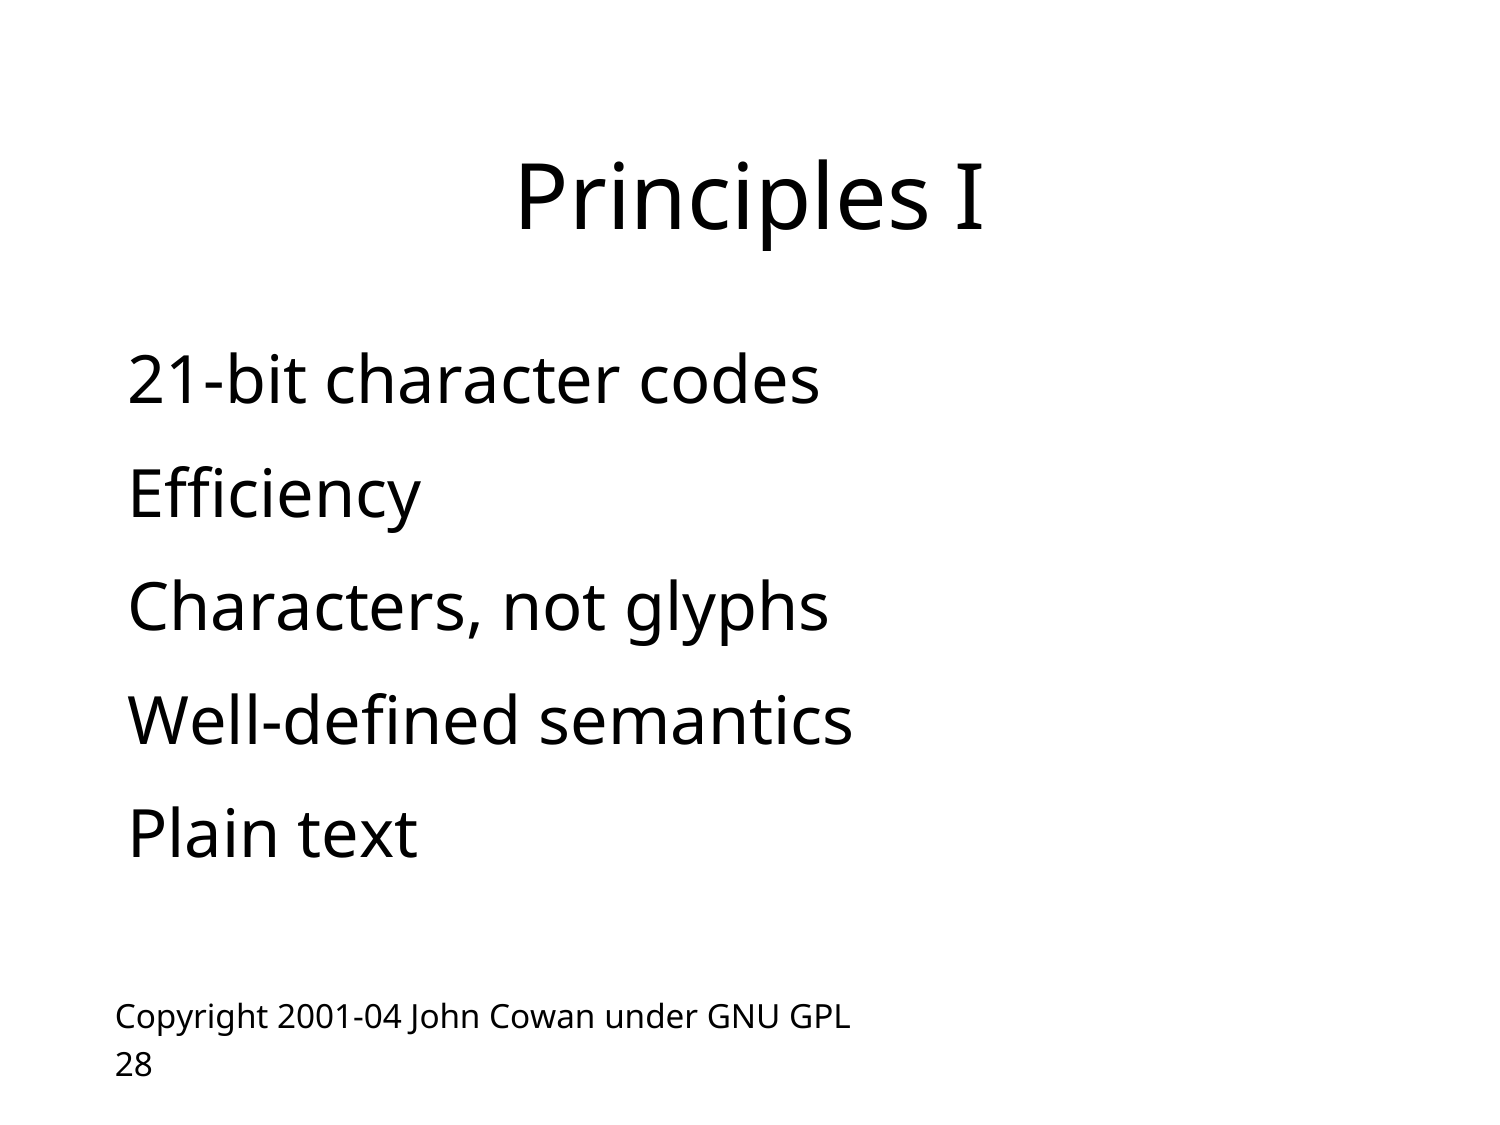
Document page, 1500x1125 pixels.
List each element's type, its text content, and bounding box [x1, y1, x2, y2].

title Principles I [112, 99, 1388, 288]
list 21-bit character codes Efficiency Characters, not glyphs Well-defined semantics Plain text [112, 324, 1388, 1000]
